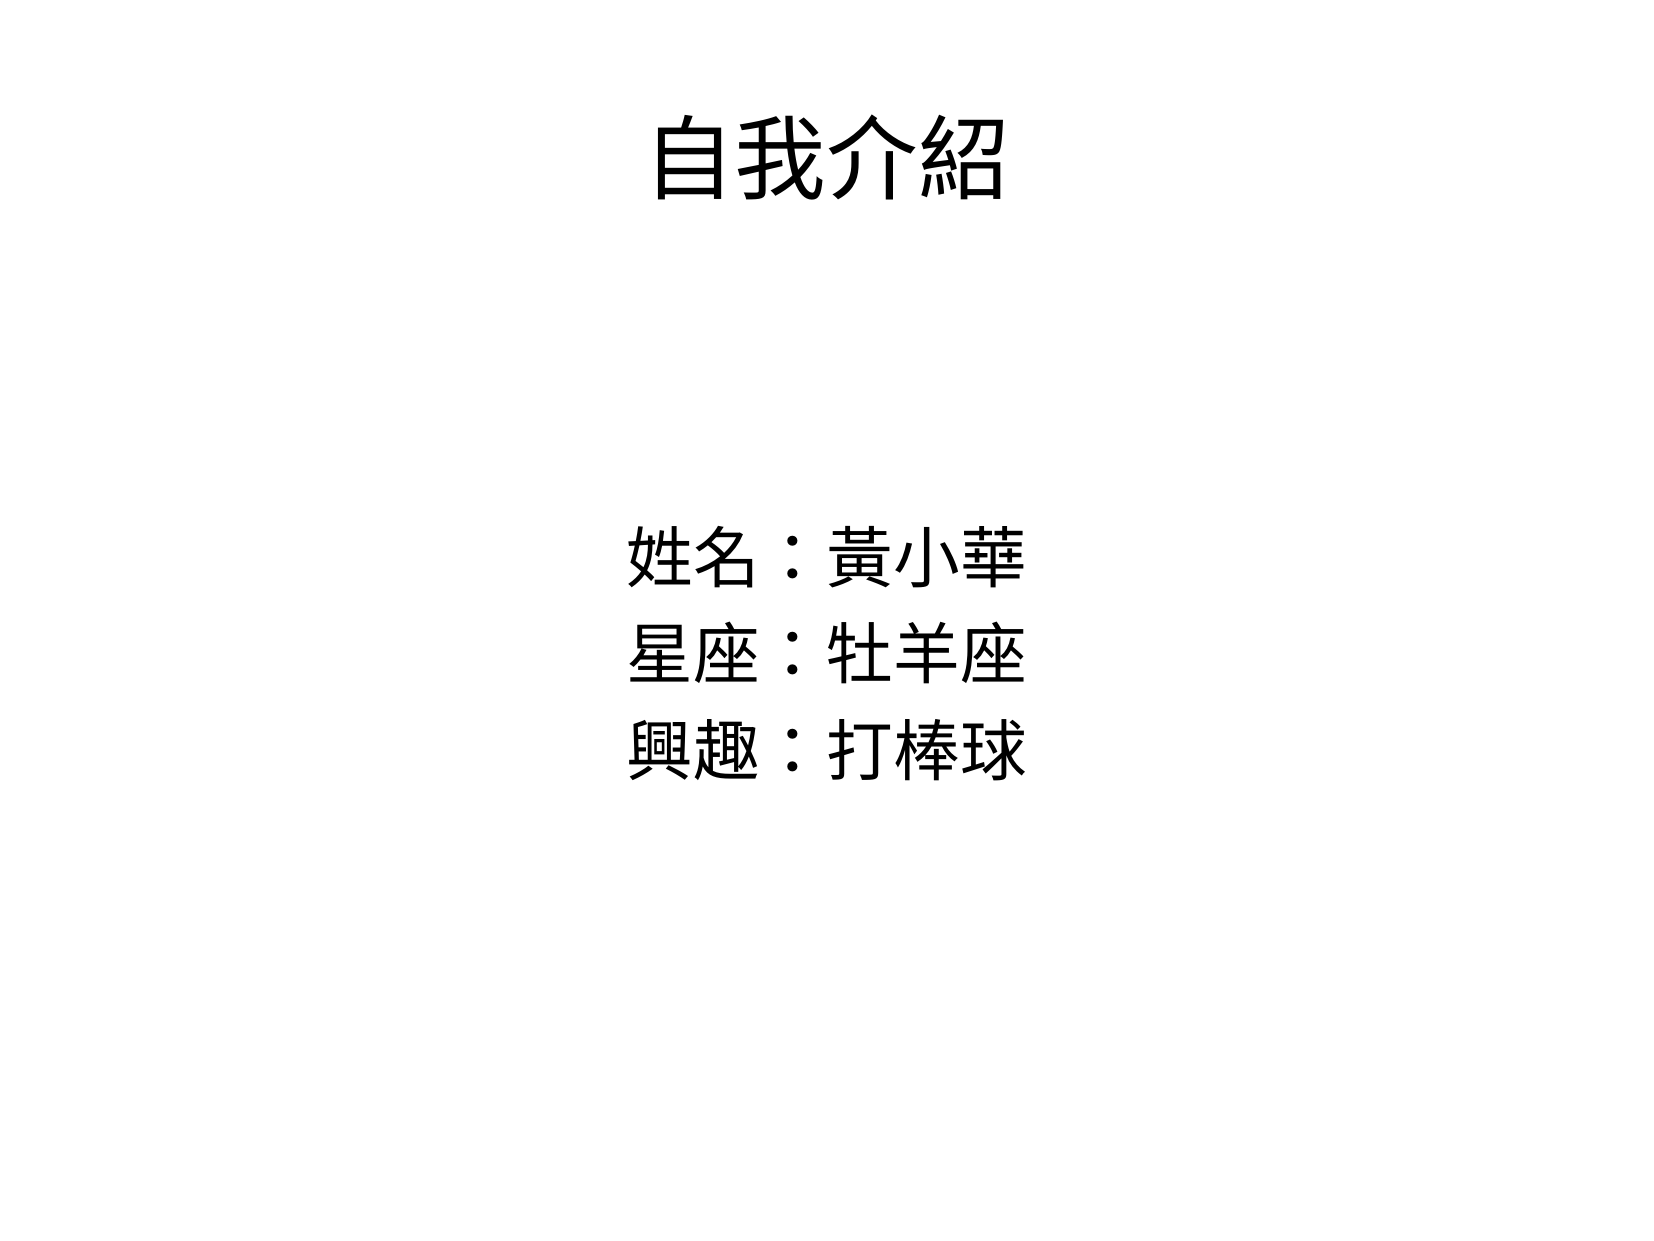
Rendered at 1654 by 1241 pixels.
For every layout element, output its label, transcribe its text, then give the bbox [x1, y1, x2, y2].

subtitle 姓名：黃小華 星座：牡羊座 興趣：打棒球 [82, 290, 1571, 1010]
title 自我介紹 [82, 49, 1571, 257]
